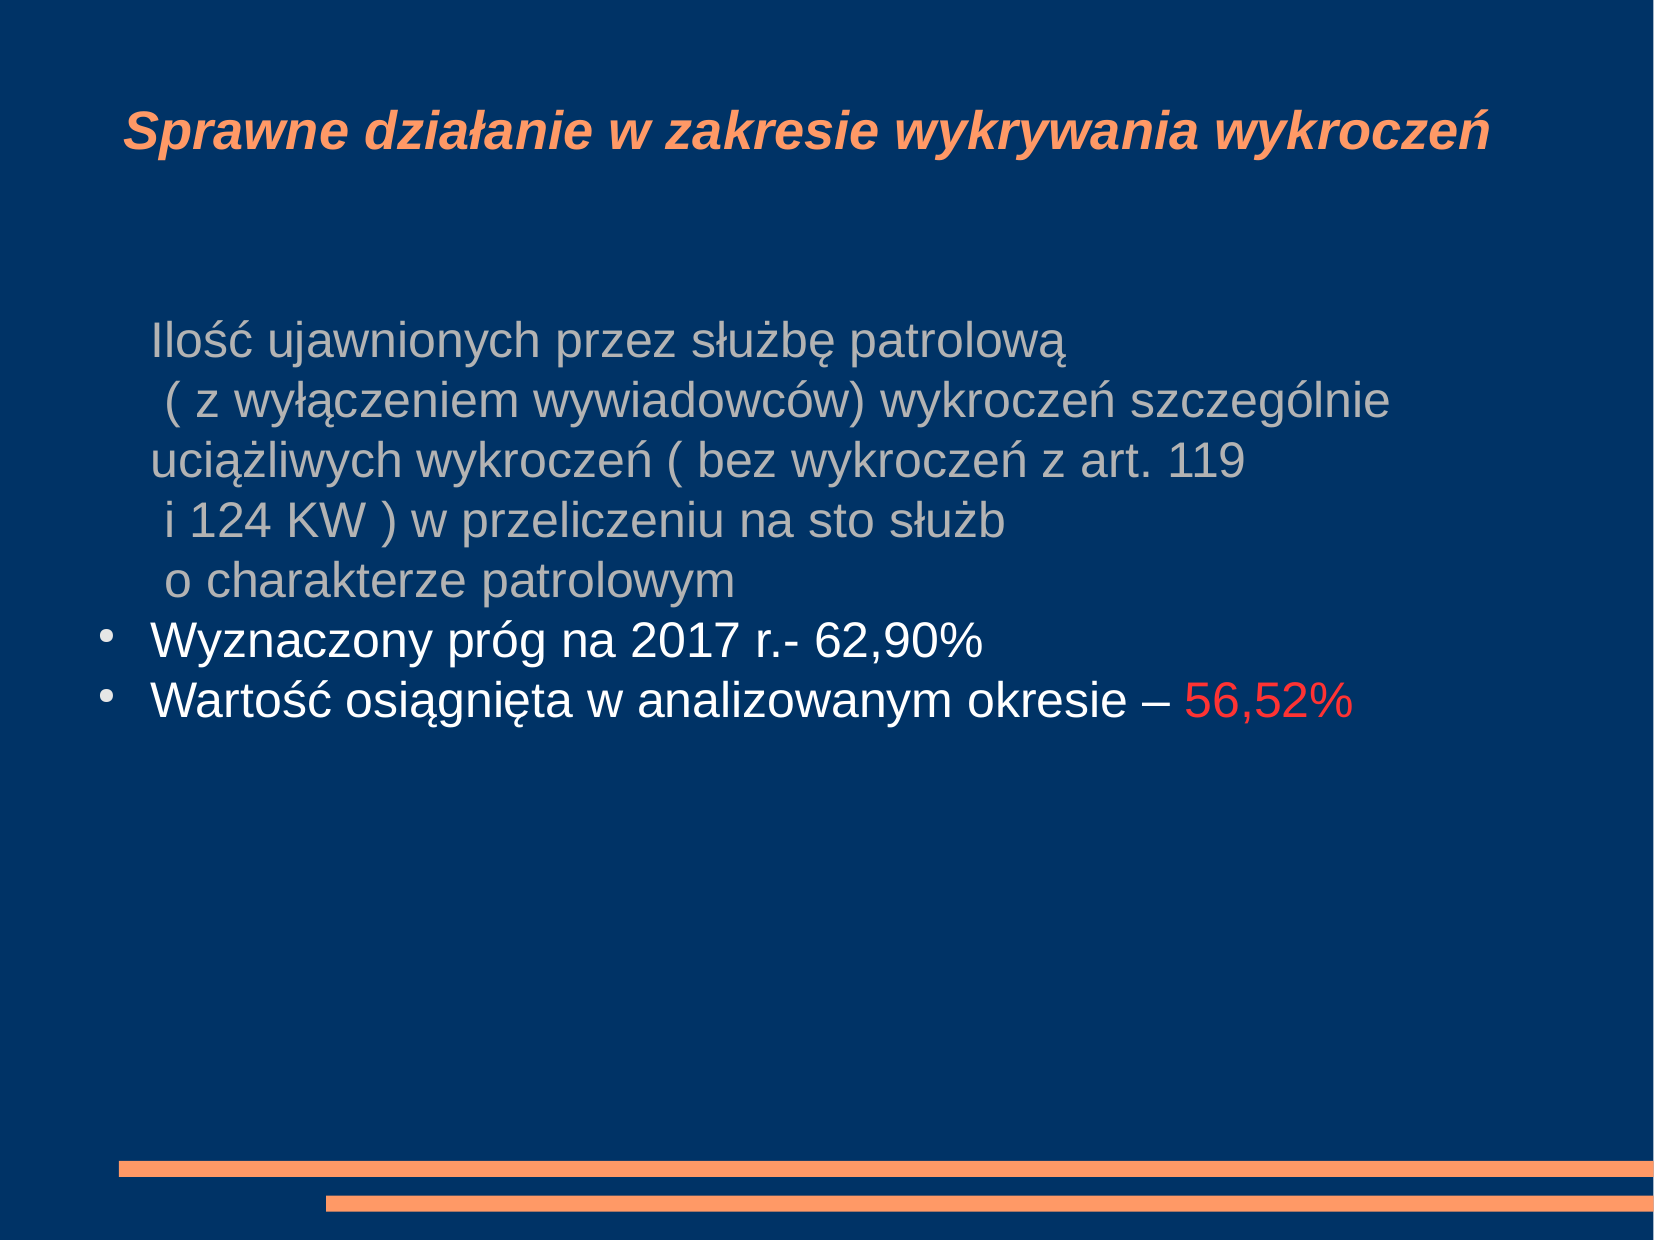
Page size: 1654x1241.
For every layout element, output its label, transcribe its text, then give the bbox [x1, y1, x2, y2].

title Sprawne działanie w zakresie wykrywania wykroczeń [82, 0, 1571, 257]
text_box Ilość ujawnionych przez służbę patrolową ( z wyłączeniem wywiadowców) wykroczeń szczególnie uciążliwych wykroczeń ( bez wykroczeń z art. 119 i 124 KW ) w przeliczeniu na sto służb o charakterze patrolowym Wyznaczony próg na 2017 r.- 62,90% Wartość osiągnięta w analizowanym okresie – 56,52% [65, 299, 1554, 912]
